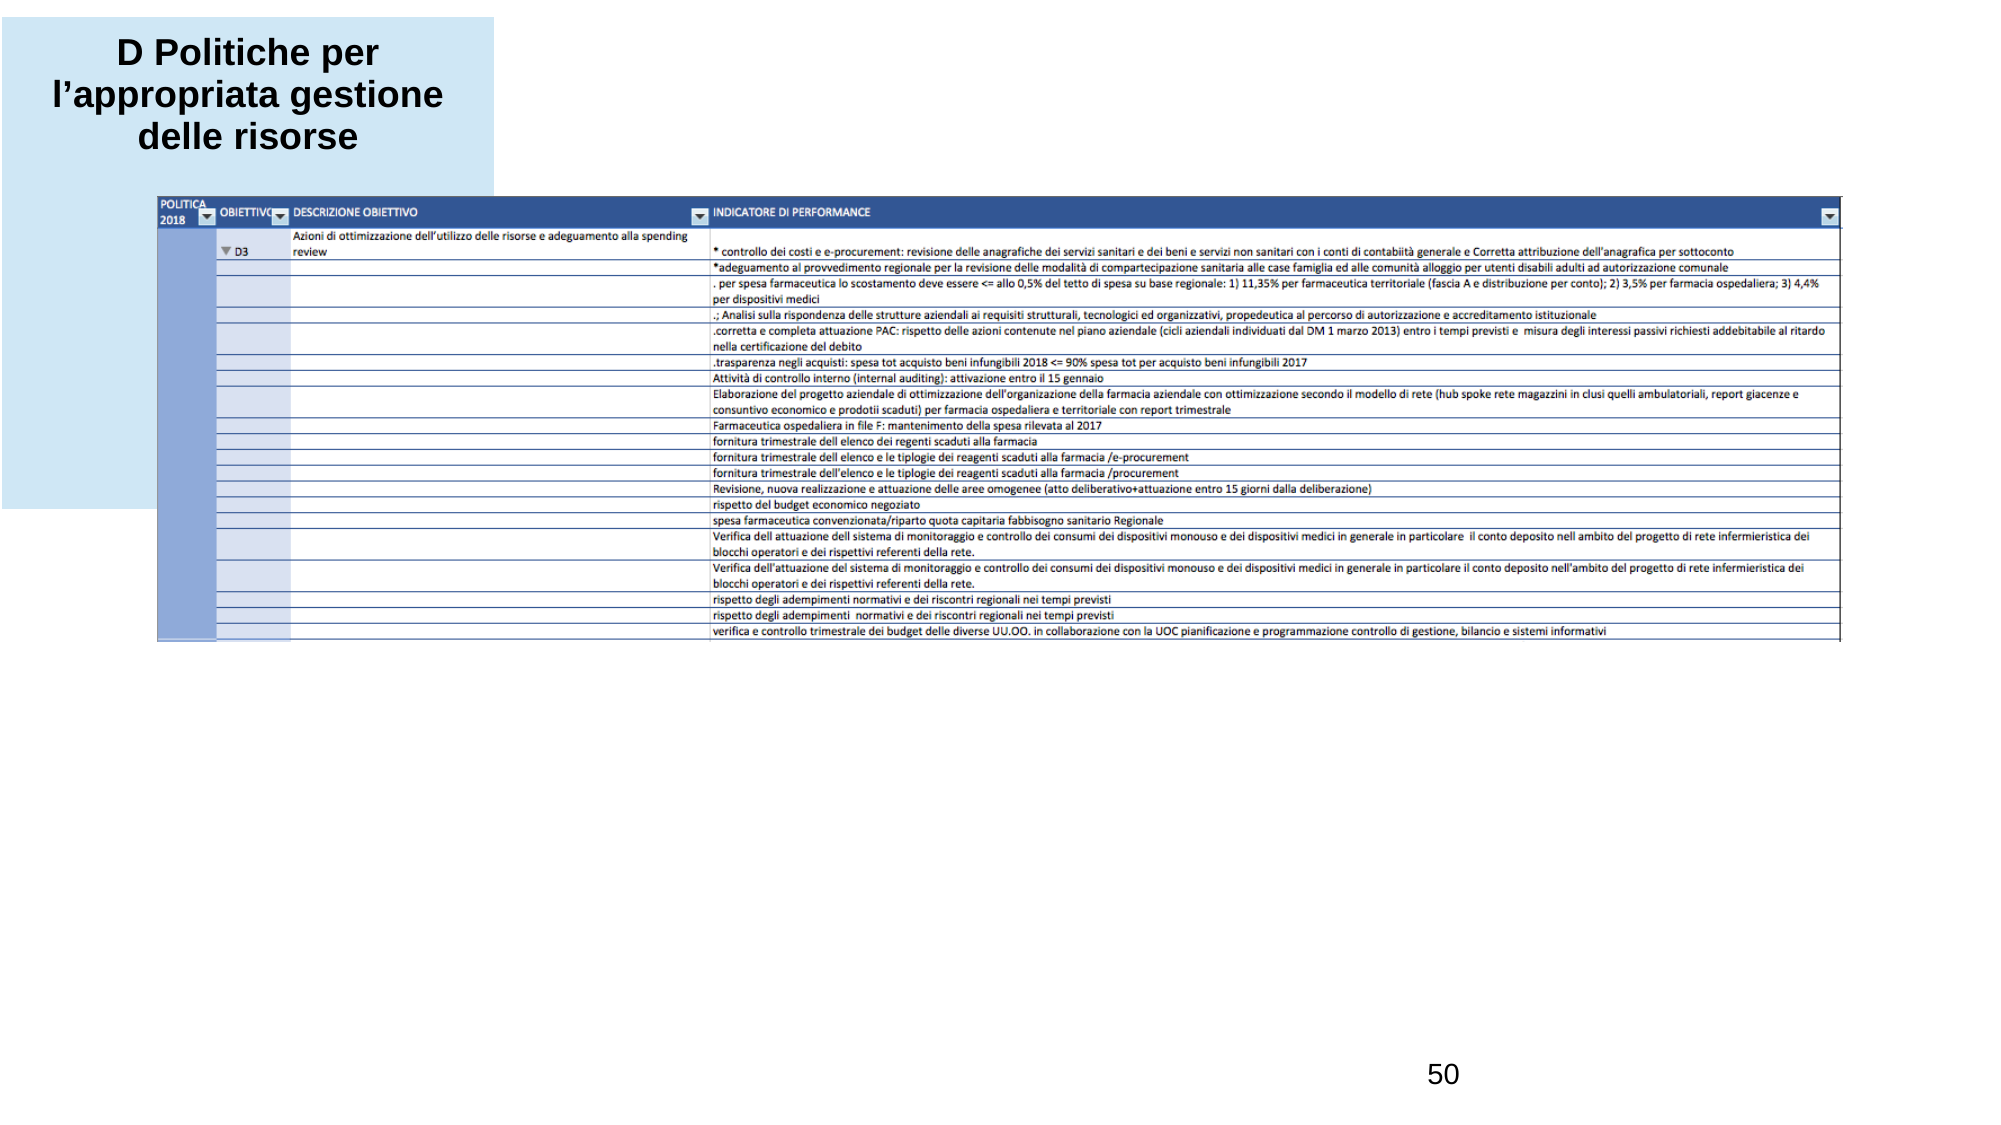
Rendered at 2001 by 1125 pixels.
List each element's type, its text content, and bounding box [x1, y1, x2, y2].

slide_number <numero> [1412, 1042, 1863, 1103]
picture [157, 196, 1843, 642]
table_header D Politiche per l’appropriata gestione delle risorse [2, 17, 494, 509]
